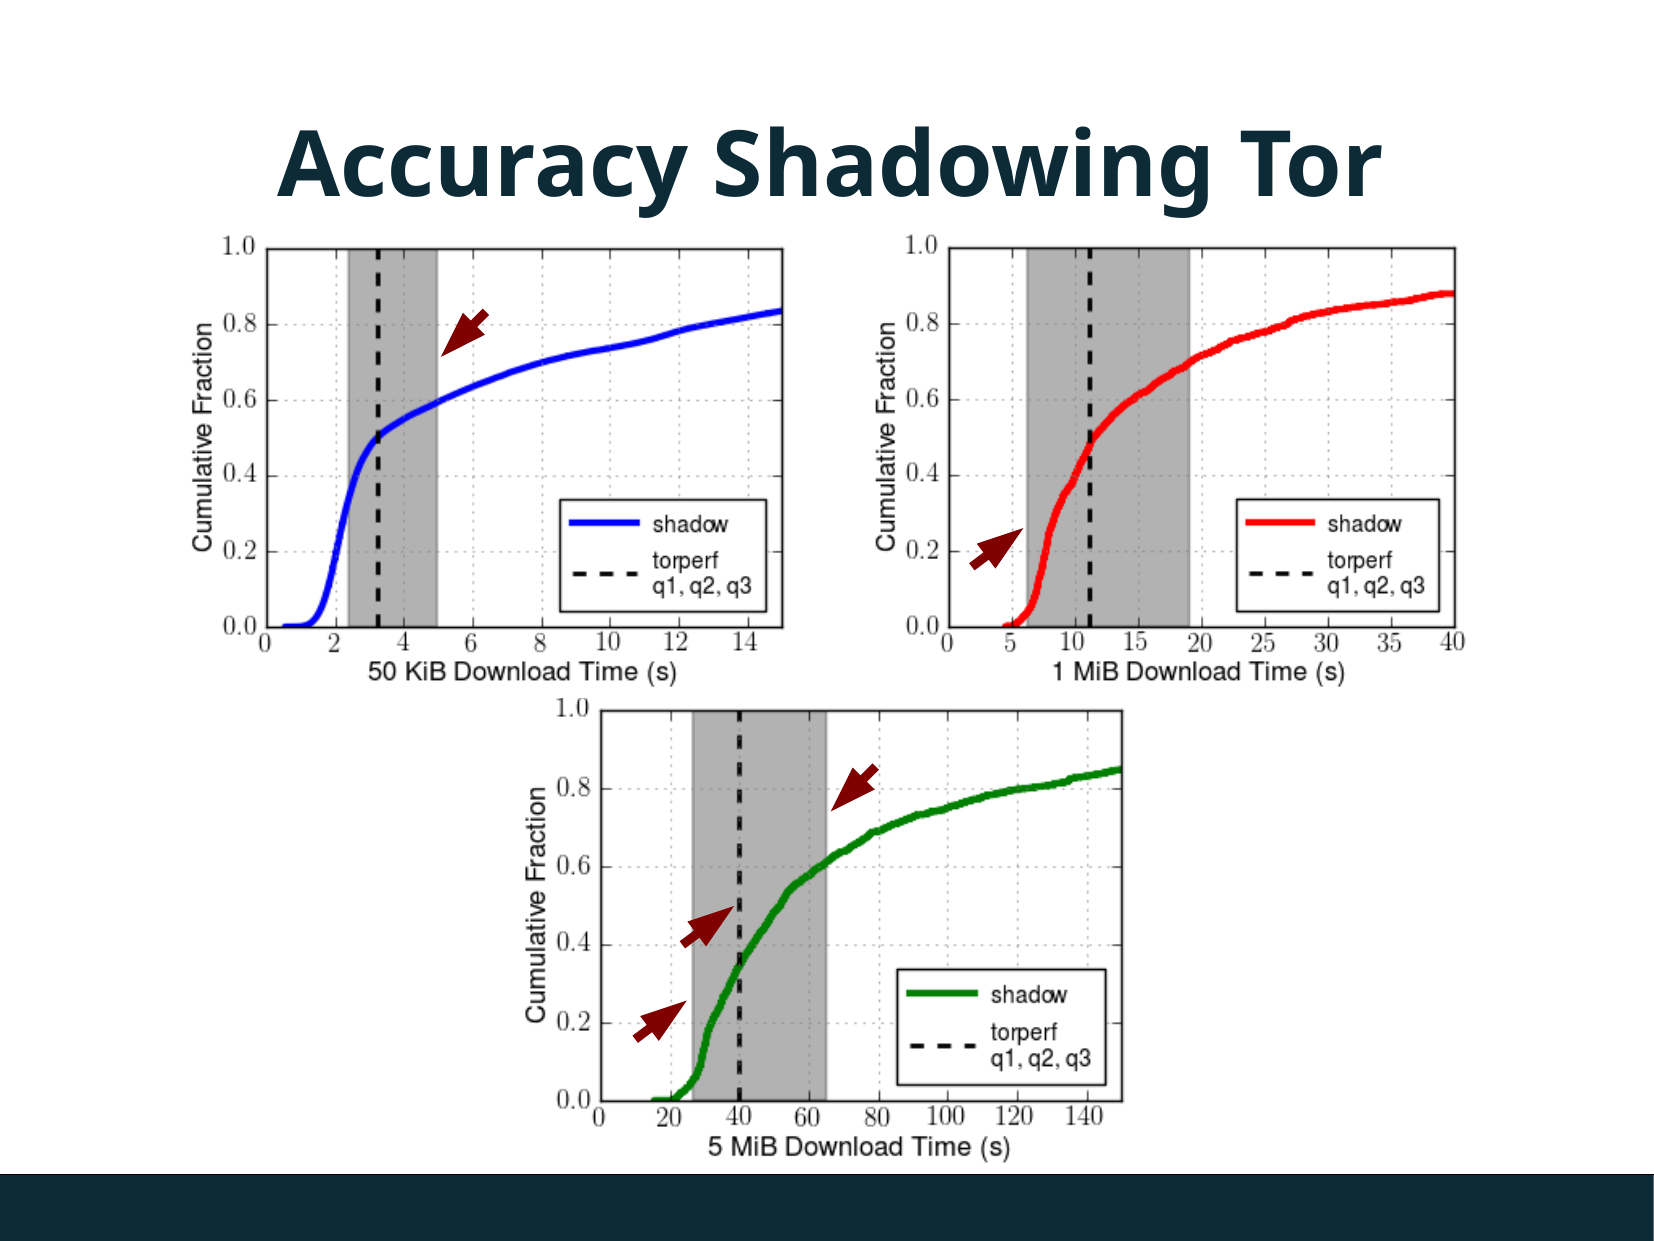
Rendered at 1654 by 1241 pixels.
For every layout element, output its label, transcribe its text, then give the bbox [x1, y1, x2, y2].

title Accuracy Shadowing Tor [86, 57, 1575, 265]
picture [170, 224, 1486, 1174]
